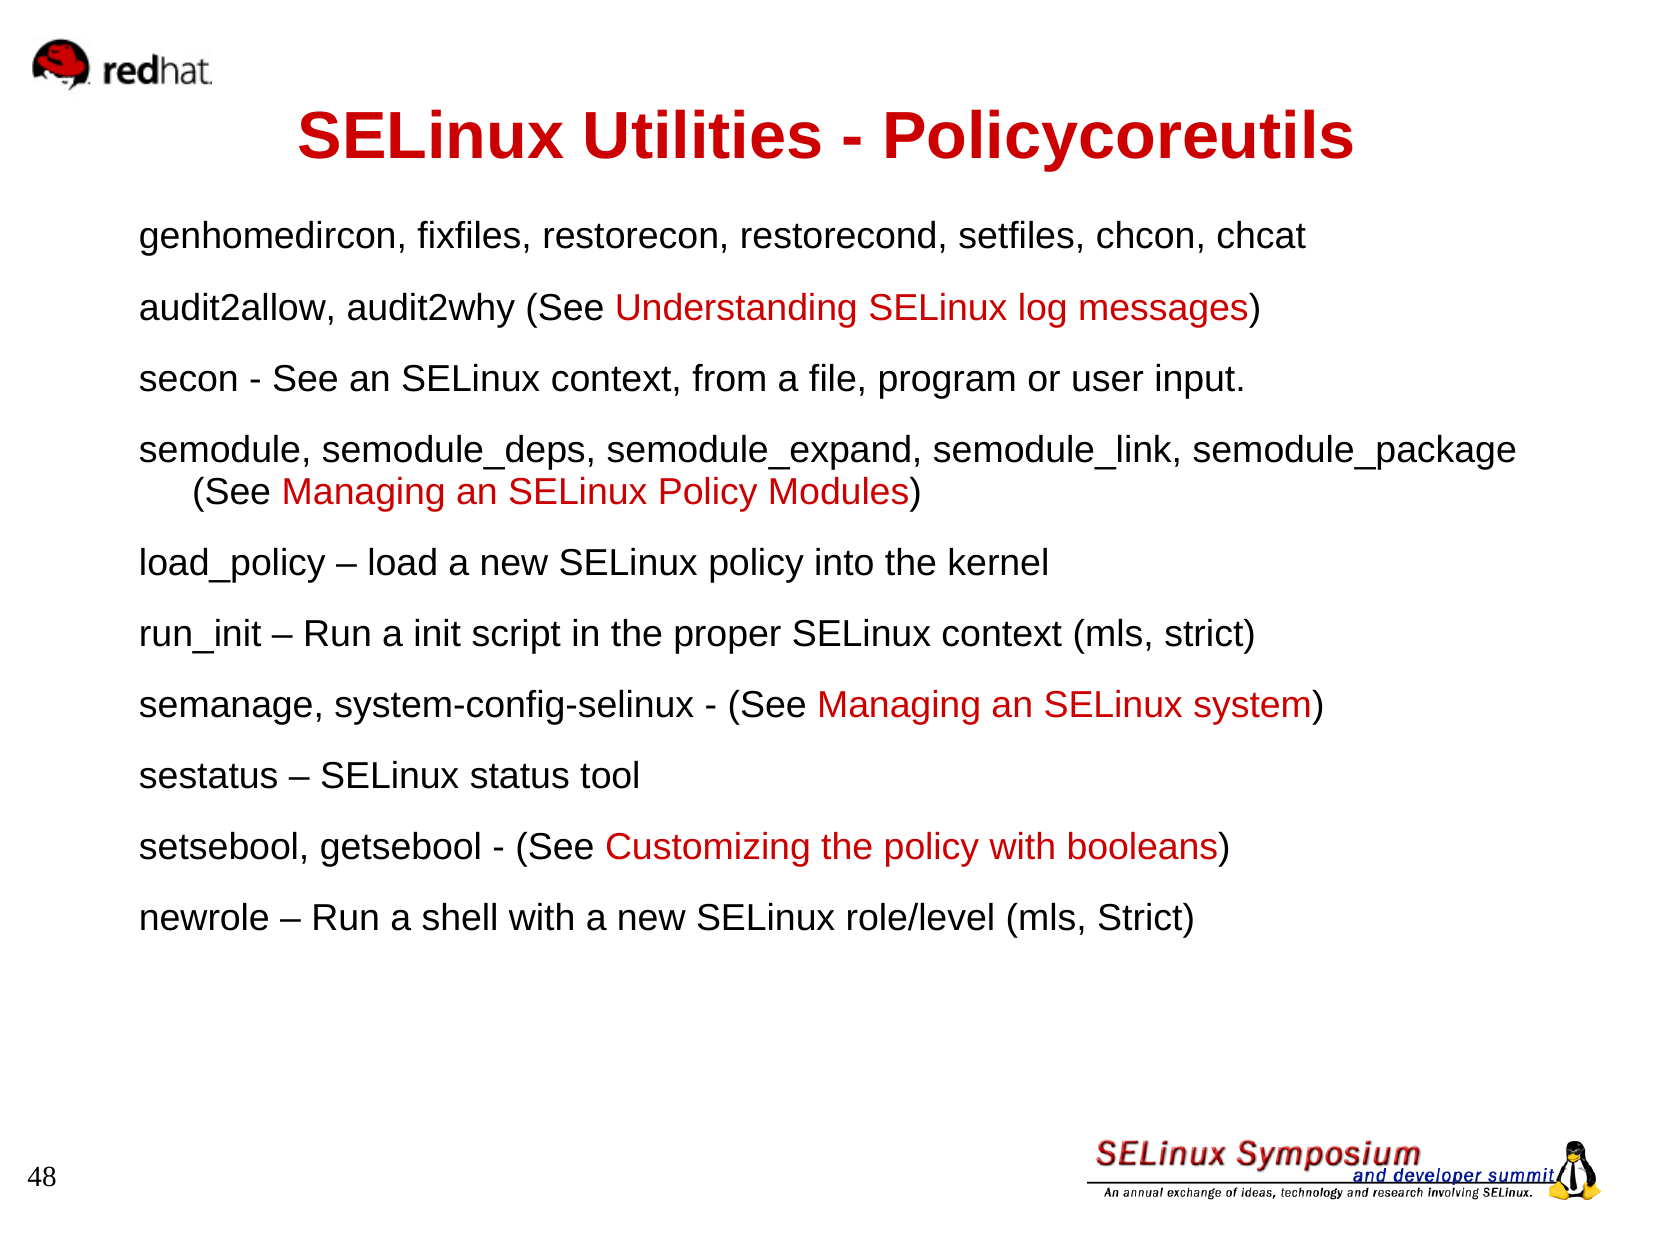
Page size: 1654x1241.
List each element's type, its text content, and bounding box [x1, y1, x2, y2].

title SELinux Utilities - Policycoreutils [121, 55, 1534, 214]
picture [31, 37, 212, 98]
list genhomedircon, fixfiles, restorecon, restorecond, setfiles, chcon, chcat audit2allow, audit2why (See Understanding SELinux log messages) secon - See an SELinux context, from a file, program or user input. semodule, semodule_deps, semodule_expand, semodule_link, semodule_package (See Managing an SELinux Policy Modules) load_policy – load a new SELinux policy into the kernel run_init – Run a init script in the proper SELinux context (mls, strict) semanage, system-config-selinux - (See Managing an SELinux system) sestatus – SELinux status tool setsebool, getsebool - (See Customizing the policy with booleans) newrole – Run a shell with a new SELinux role/level (mls, Strict) [121, 214, 1534, 1091]
picture [1087, 1135, 1613, 1200]
